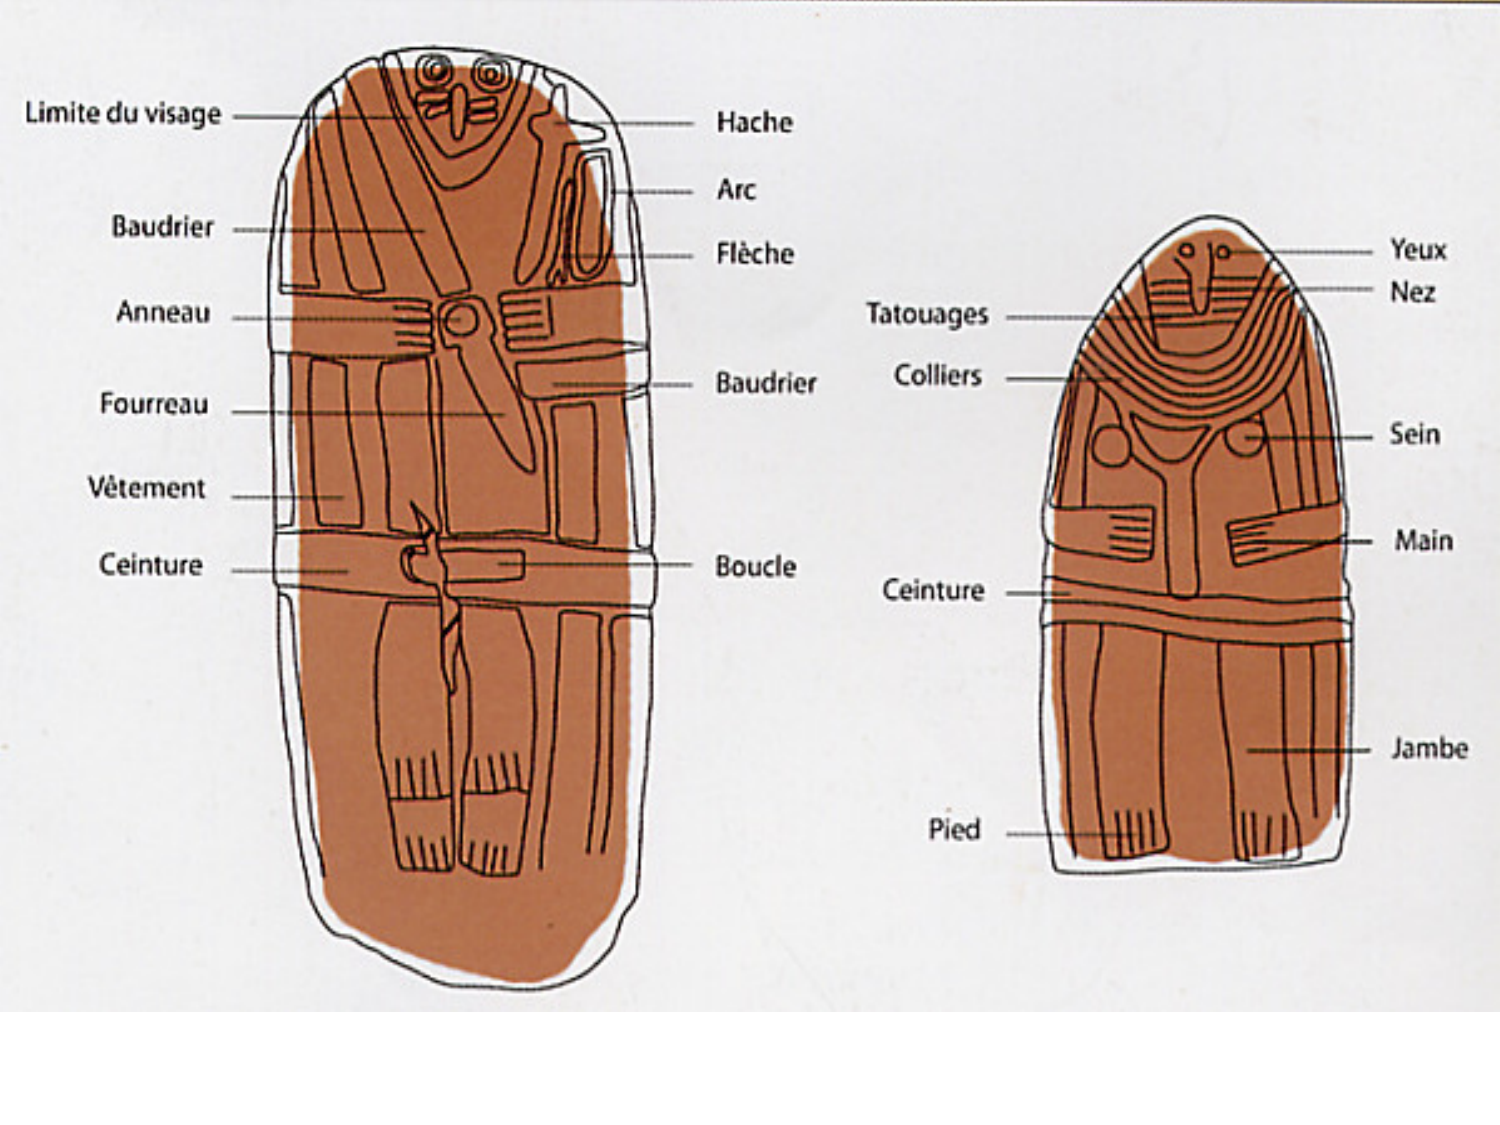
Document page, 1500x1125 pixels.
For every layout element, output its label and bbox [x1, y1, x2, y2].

picture [0, 0, 1500, 1012]
